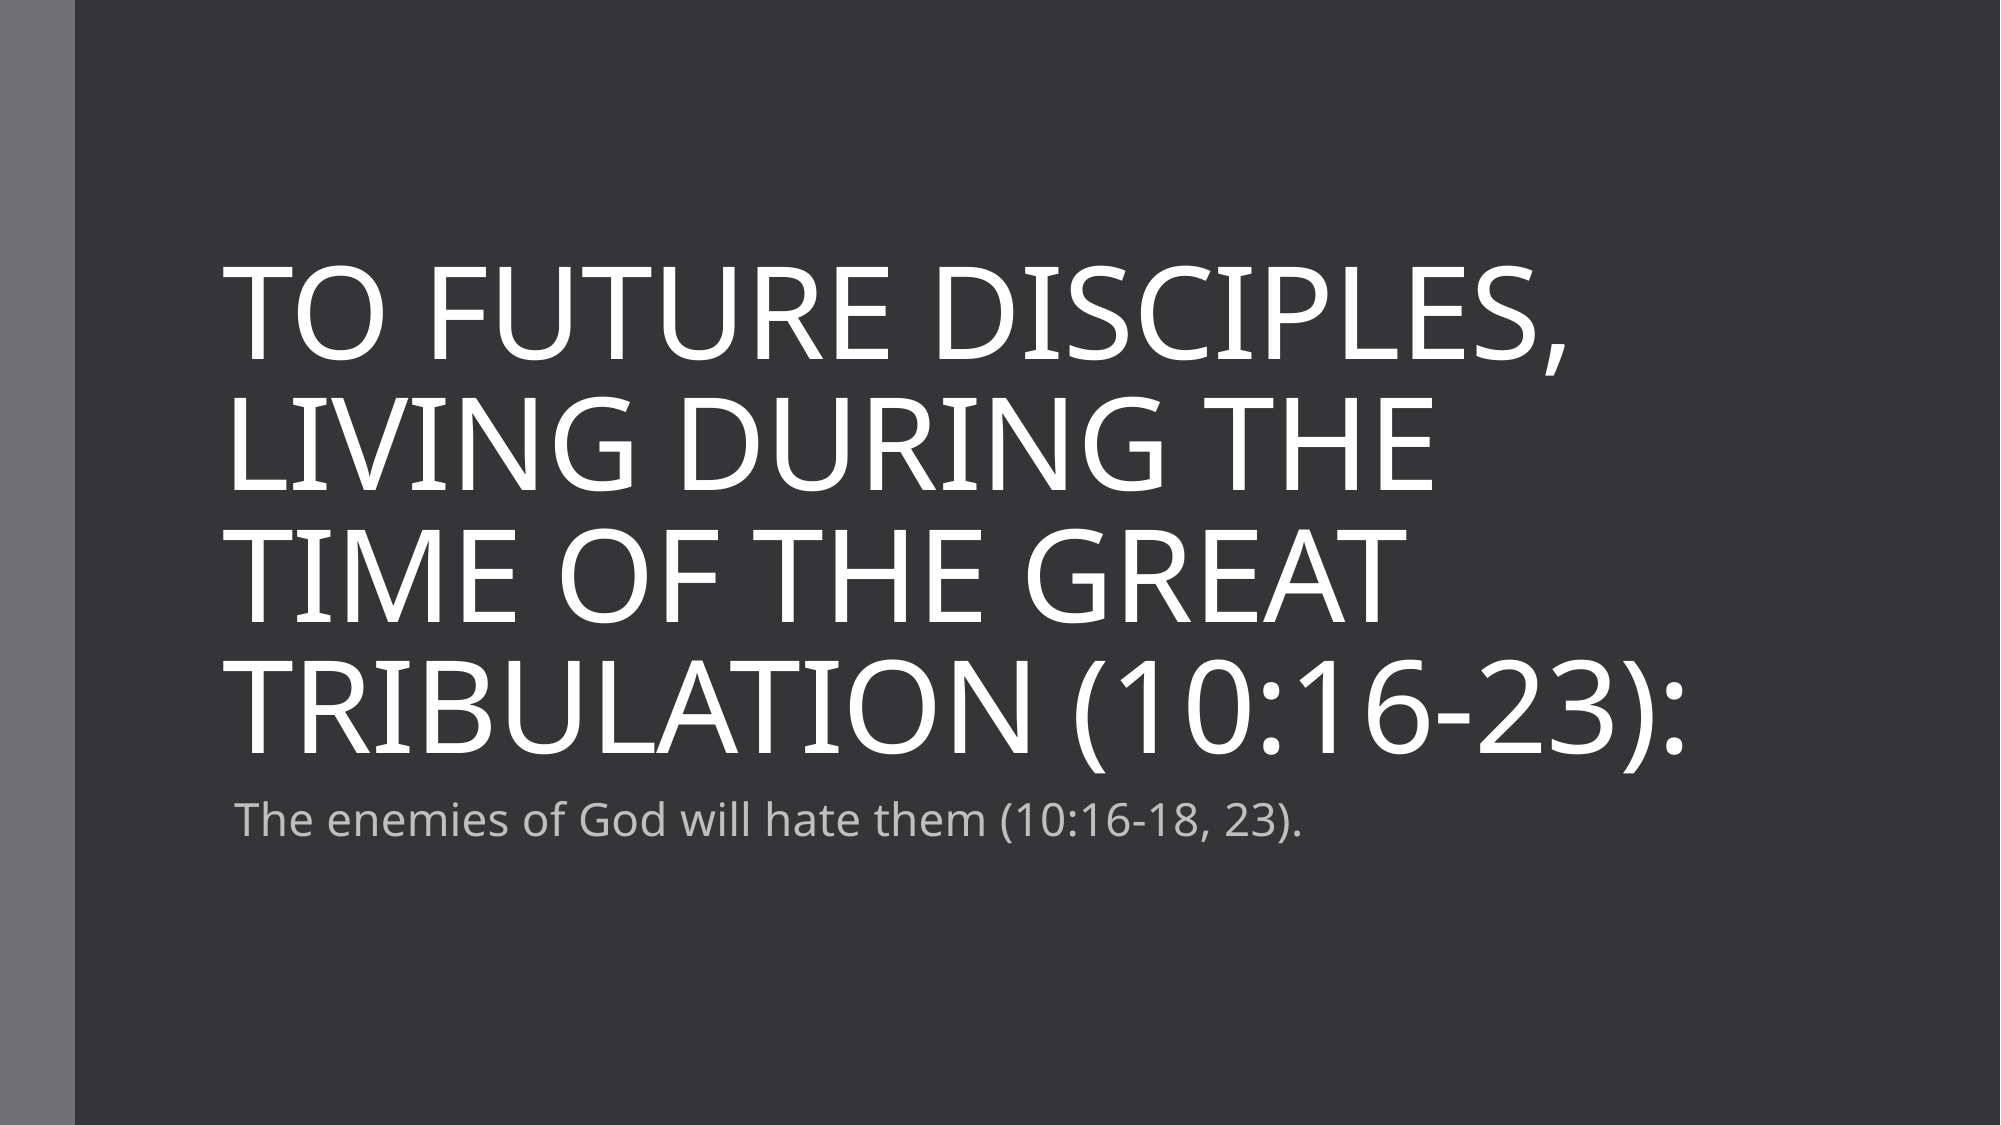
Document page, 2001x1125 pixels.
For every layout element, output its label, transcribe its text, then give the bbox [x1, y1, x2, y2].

title TO FUTURE DISCIPLES, LIVING DURING THE TIME OF THE GREAT TRIBULATION (10:16-23): [206, 124, 1752, 787]
subtitle The enemies of God will hate them (10:16-18, 23). [206, 787, 1752, 1066]
